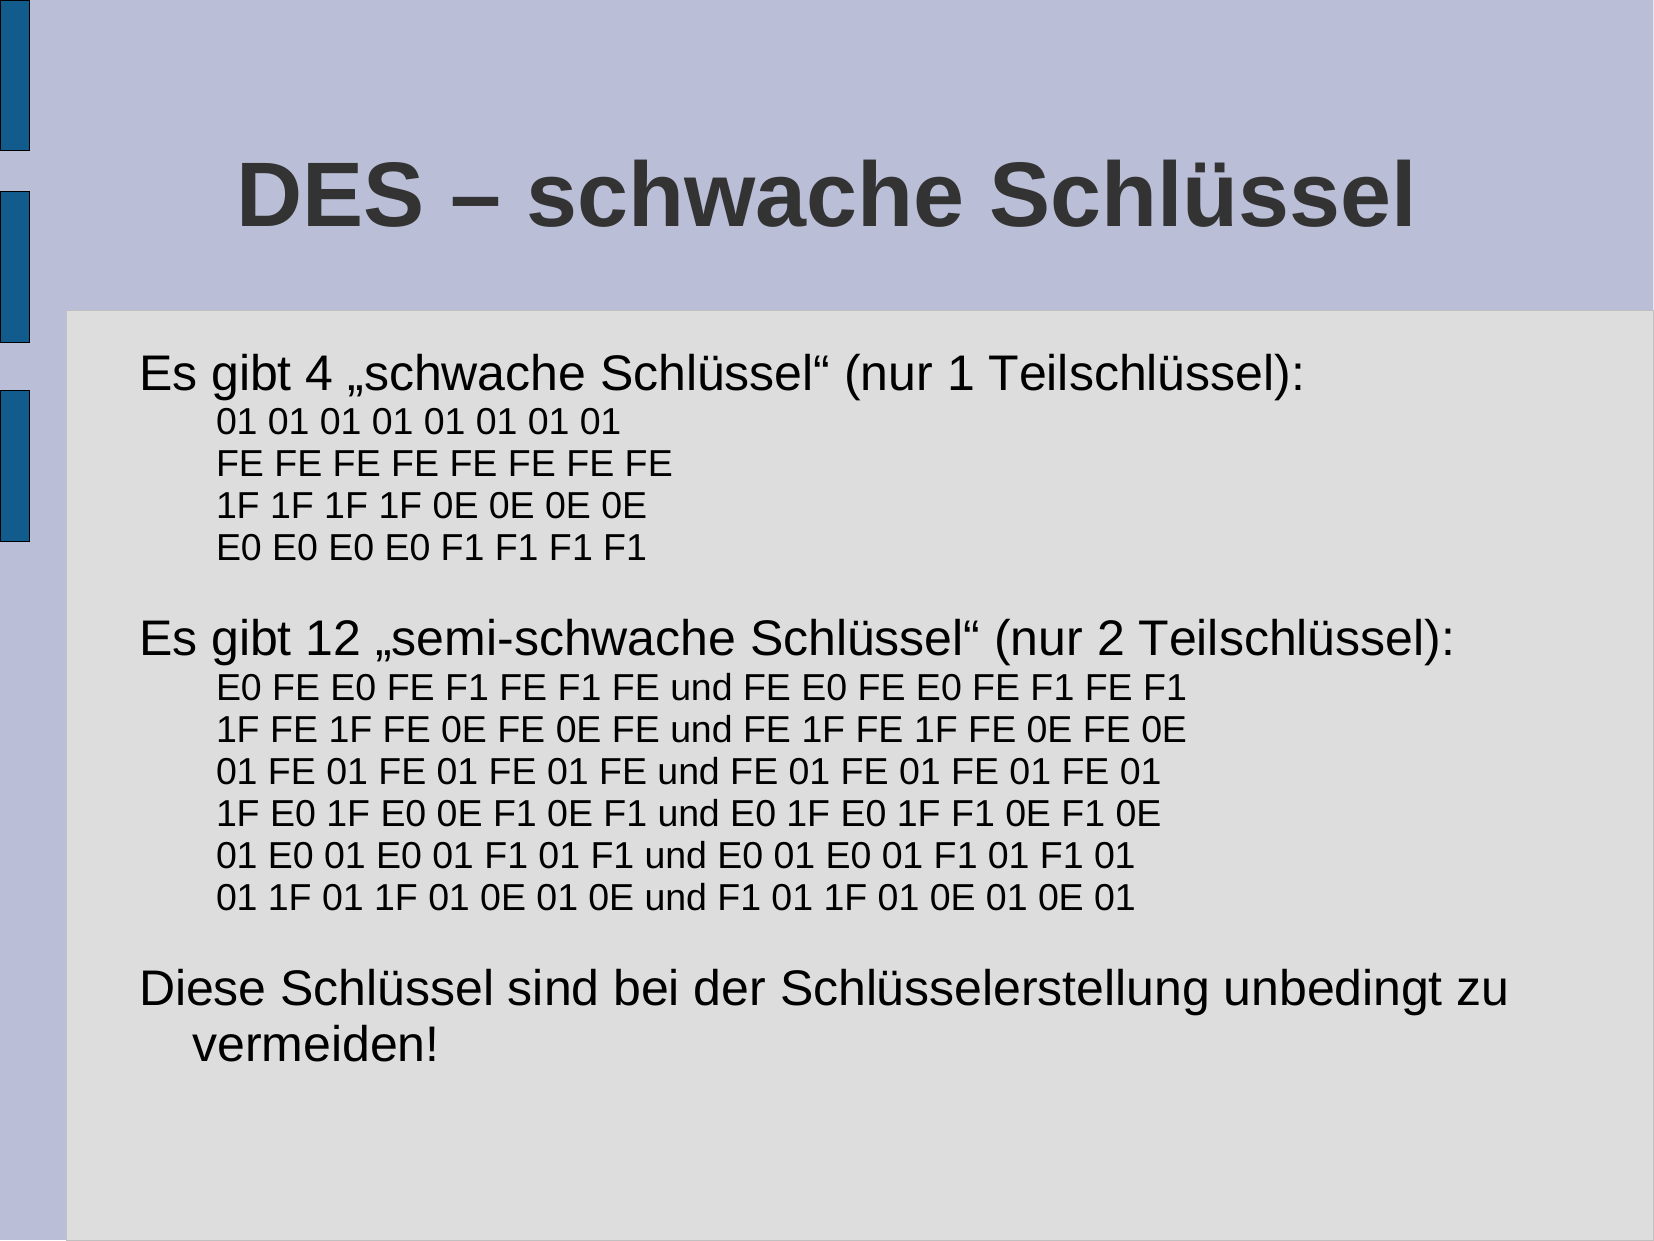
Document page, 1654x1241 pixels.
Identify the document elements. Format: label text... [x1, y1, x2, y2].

title DES – schwache Schlüssel [121, 91, 1534, 299]
list Es gibt 4 „schwache Schlüssel“ (nur 1 Teilschlüssel): 01 01 01 01 01 01 01 01 FE FE FE FE FE FE FE FE 1F 1F 1F 1F 0E 0E 0E 0E E0 E0 E0 E0 F1 F1 F1 F1 Es gibt 12 „semi-schwache Schlüssel“ (nur 2 Teilschlüssel): E0 FE E0 FE F1 FE F1 FE und FE E0 FE E0 FE F1 FE F1 1F FE 1F FE 0E FE 0E FE und FE 1F FE 1F FE 0E FE 0E 01 FE 01 FE 01 FE 01 FE und FE 01 FE 01 FE 01 FE 01 1F E0 1F E0 0E F1 0E F1 und E0 1F E0 1F F1 0E F1 0E 01 E0 01 E0 01 F1 01 F1 und E0 01 E0 01 F1 01 F1 01 01 1F 01 1F 01 0E 01 0E und F1 01 1F 01 0E 01 0E 01 Diese Schlüssel sind bei der Schlüsselerstellung unbedingt zu vermeiden! [121, 344, 1534, 1127]
